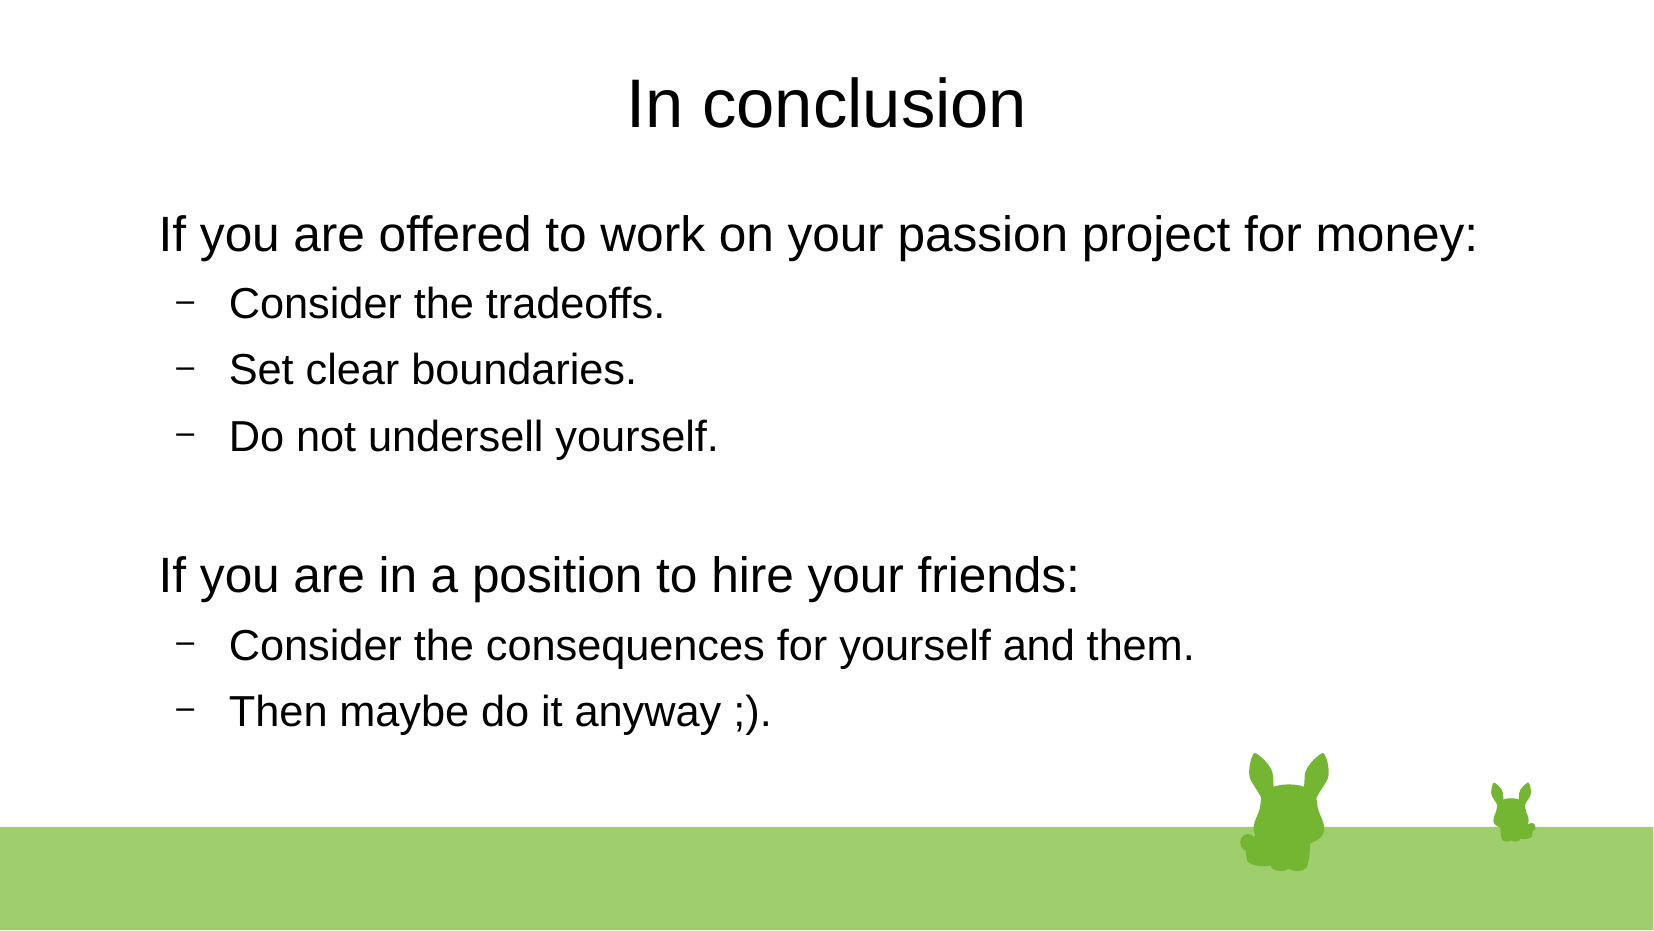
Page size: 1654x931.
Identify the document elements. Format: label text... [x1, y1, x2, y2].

title In conclusion [88, 29, 1565, 178]
list If you are offered to work on your passion project for money: Consider the tradeoffs. Set clear boundaries. Do not undersell yourself. If you are in a position to hire your friends: Consider the consequences for yourself and them. Then maybe do it anyway ;). [88, 206, 1565, 739]
